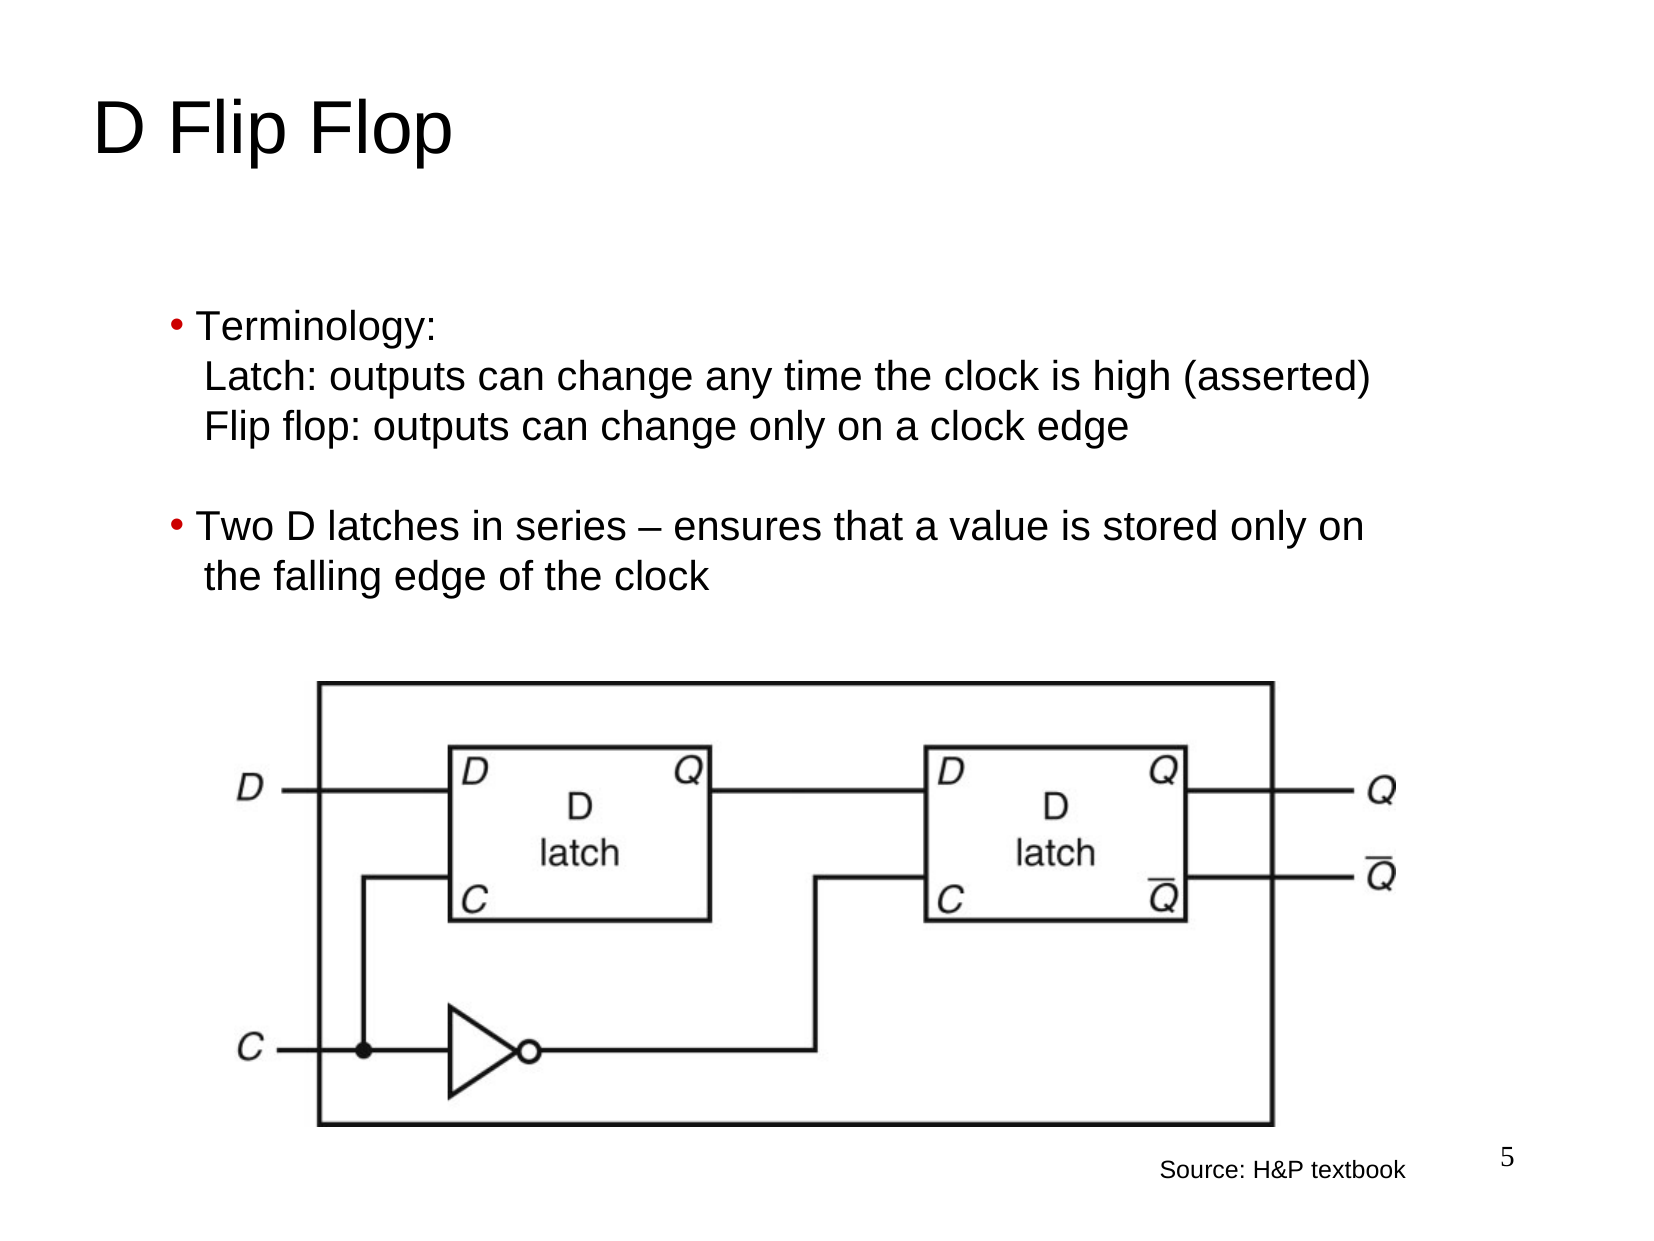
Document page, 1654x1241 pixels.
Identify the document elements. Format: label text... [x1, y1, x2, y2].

text_box Terminology: Latch: outputs can change any time the clock is high (asserted) Flip flop: outputs can change only on a clock edge Two D latches in series – ensures that a value is stored only on the falling edge of the clock [154, 291, 1399, 607]
text_box Source: H&P textbook [1144, 1146, 1422, 1192]
text_box <number> [1185, 1129, 1530, 1213]
picture [234, 681, 1396, 1127]
text_box D Flip Flop [77, 71, 471, 177]
